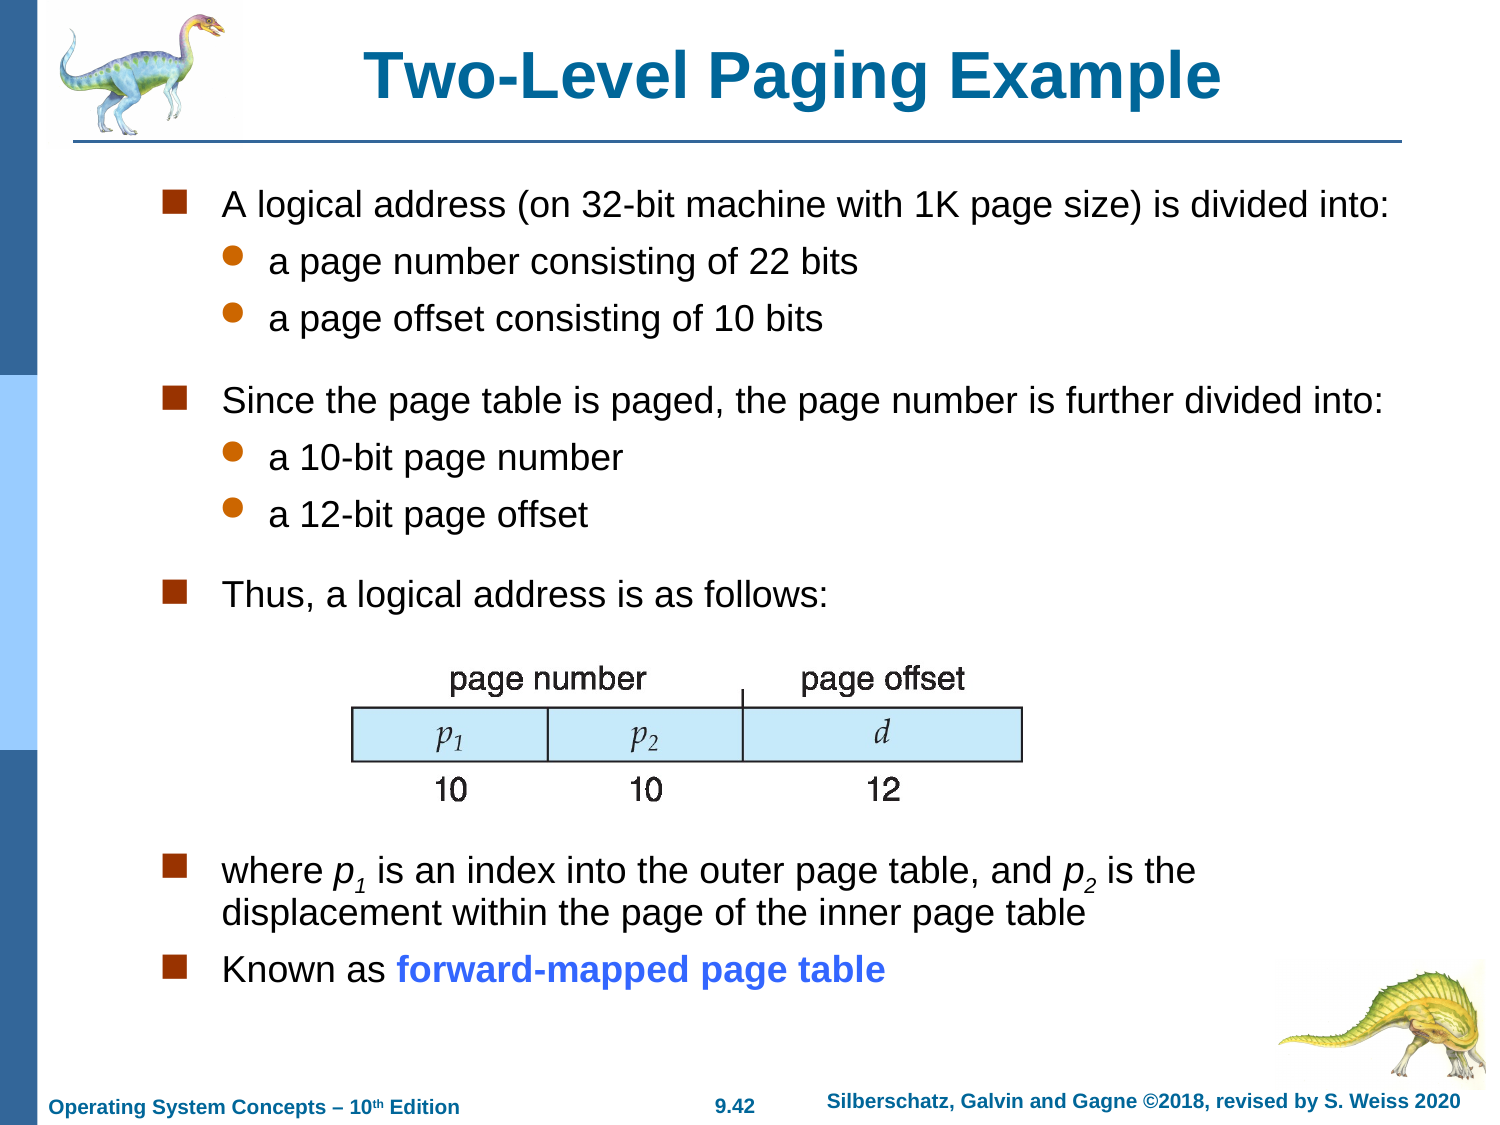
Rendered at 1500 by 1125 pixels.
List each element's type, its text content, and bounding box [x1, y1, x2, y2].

picture [1275, 959, 1486, 1090]
picture [46, 0, 243, 149]
list A logical address (on 32-bit machine with 1K page size) is divided into: a page number consisting of 22 bits a page offset consisting of 10 bits Since the page table is paged, the page number is further divided into: a 10-bit page number a 12-bit page offset Thus, a logical address is as follows: where p1 is an index into the outer page table, and p2 is the displacement within the page of the inner page table Known as forward-mapped page table [150, 178, 1432, 1023]
picture [351, 661, 1023, 808]
title Two-Level Paging Example [156, 24, 1431, 120]
